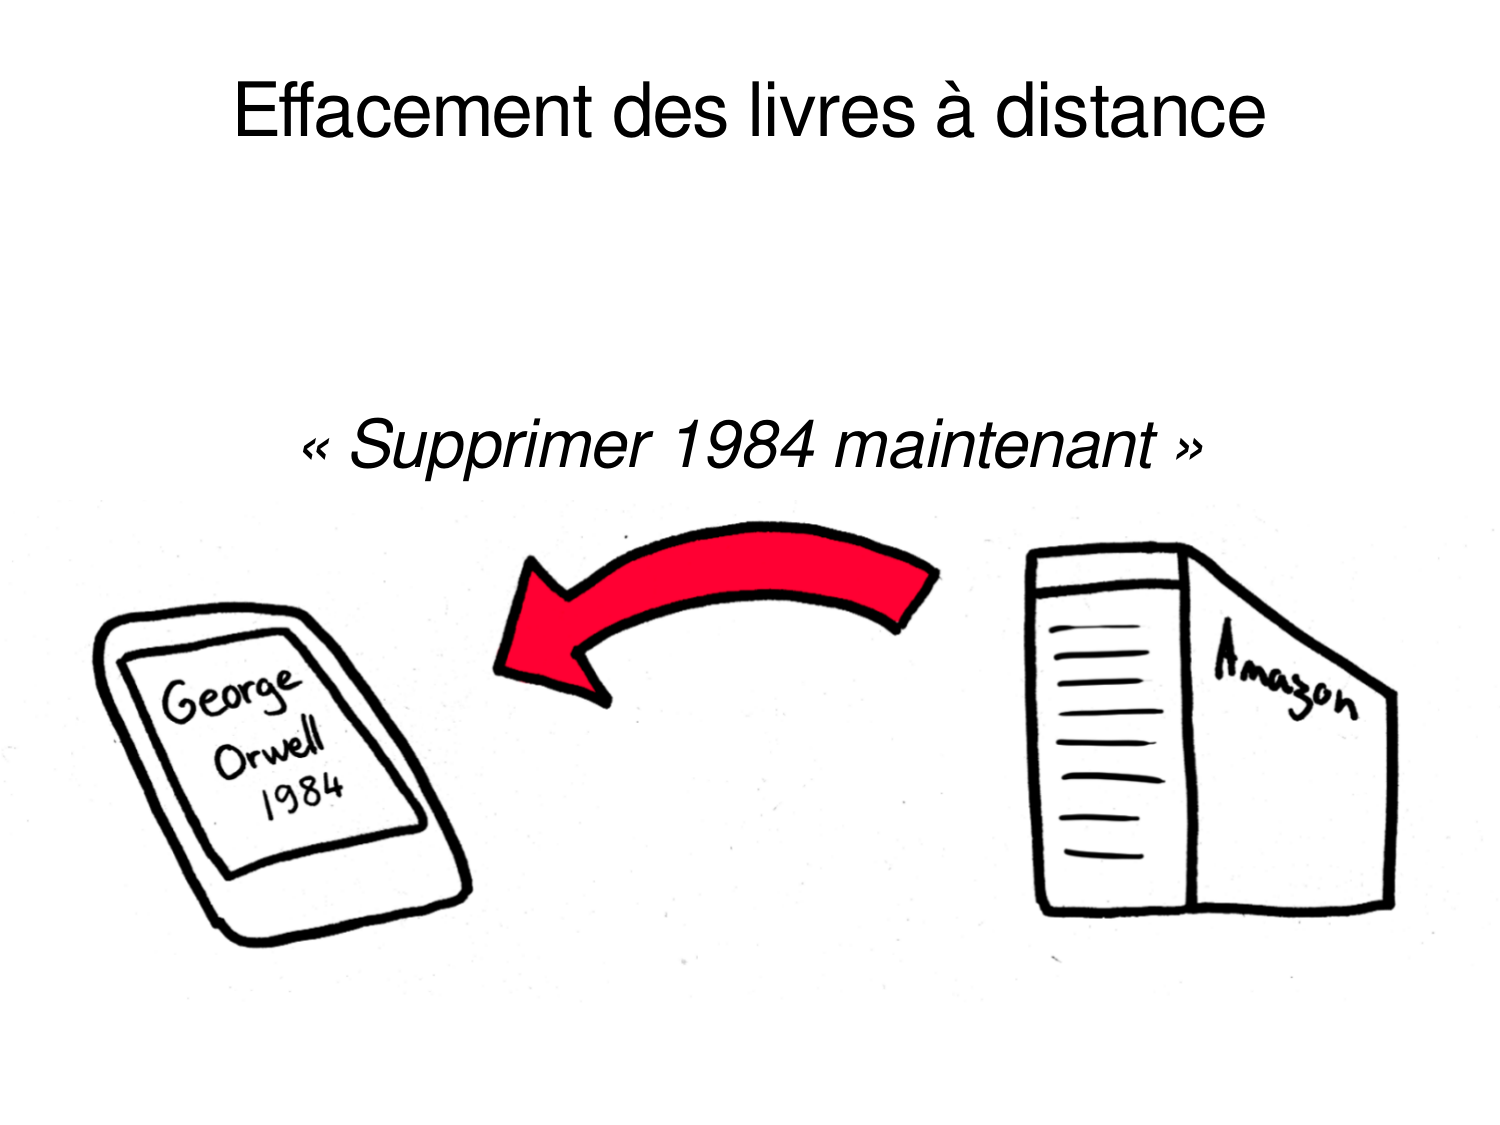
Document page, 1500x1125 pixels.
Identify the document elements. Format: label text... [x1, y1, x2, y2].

picture [0, 500, 1500, 1003]
text_box « Supprimer 1984 maintenant » [41, 366, 1459, 500]
text_box Effacement des livres à distance [82, 60, 1418, 158]
